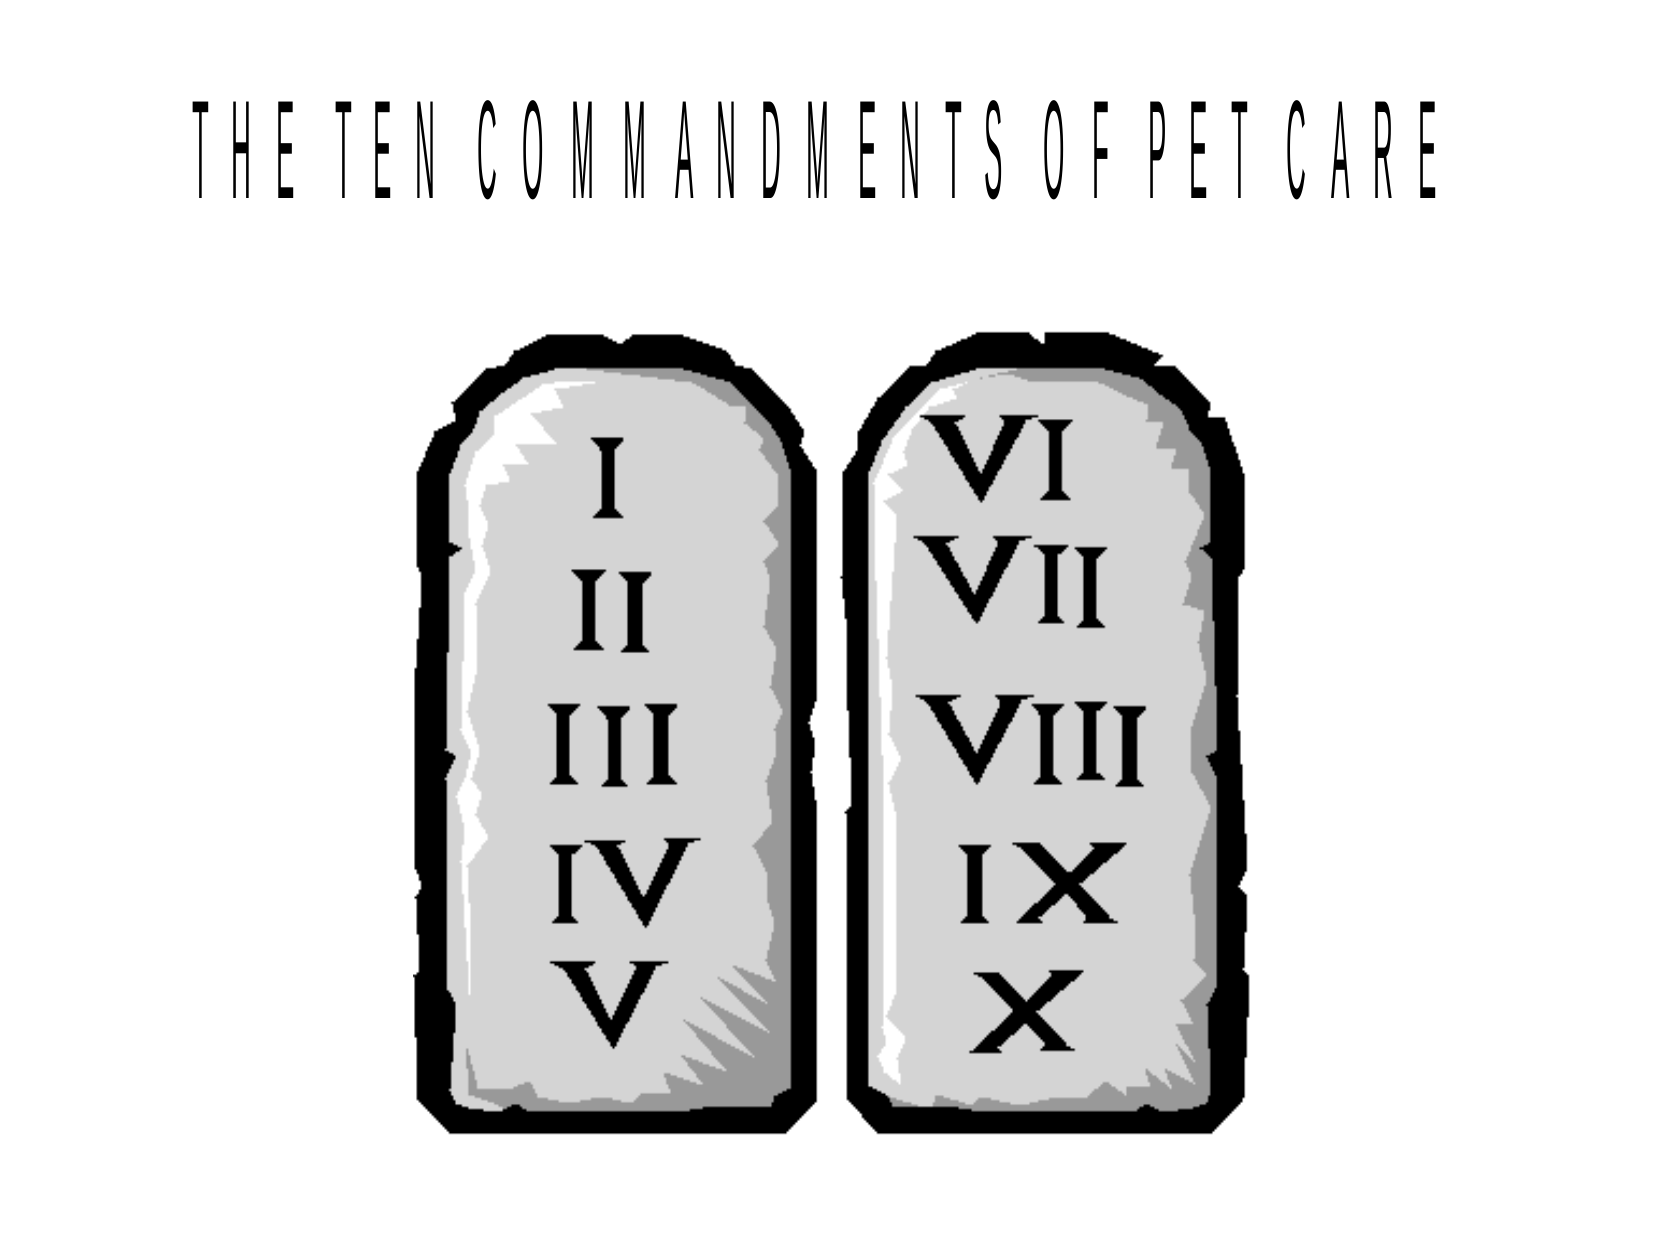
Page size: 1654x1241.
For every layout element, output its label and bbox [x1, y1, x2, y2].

picture [88, 68, 1565, 296]
picture [413, 324, 1256, 1141]
